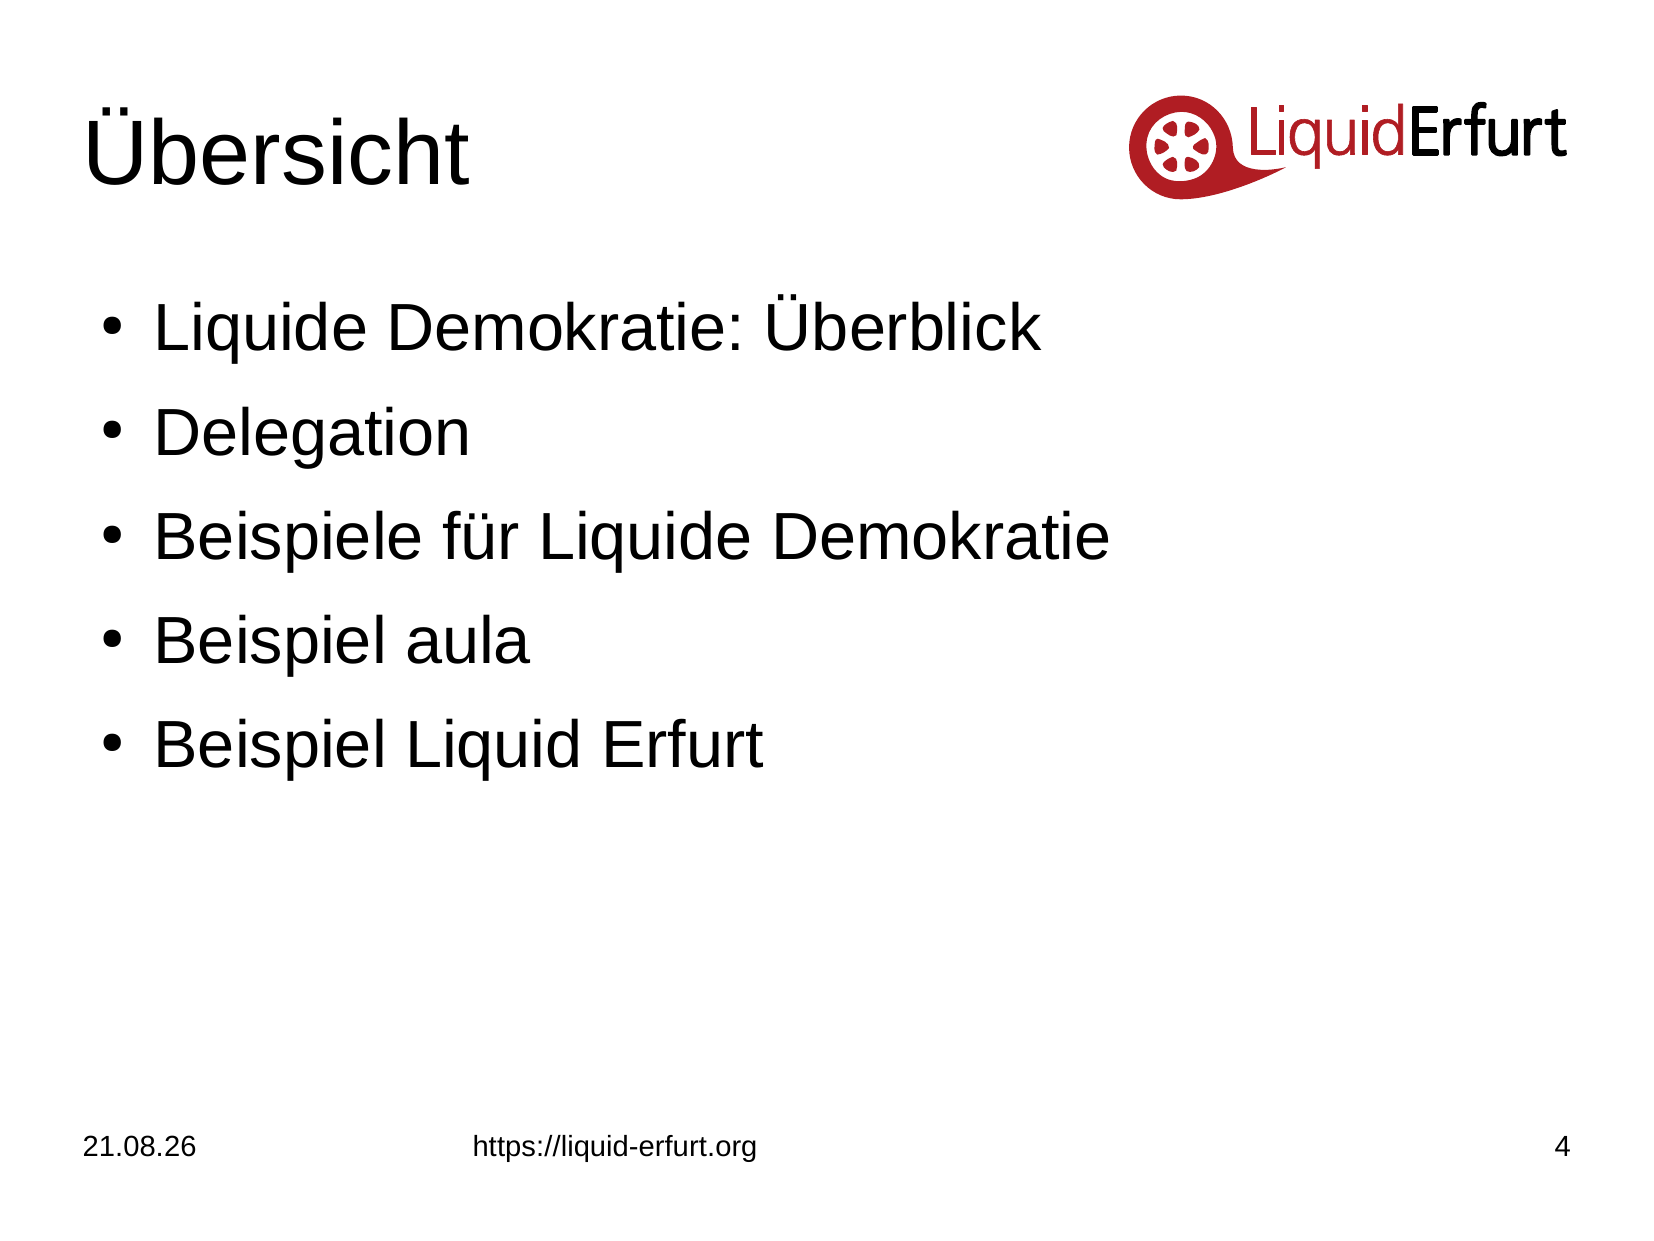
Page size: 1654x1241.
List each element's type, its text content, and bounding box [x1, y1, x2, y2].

title Übersicht [82, 49, 1571, 257]
list Liquide Demokratie: Überblick Delegation Beispiele für Liquide Demokratie Beispiel aula Beispiel Liquid Erfurt [82, 290, 1571, 1010]
